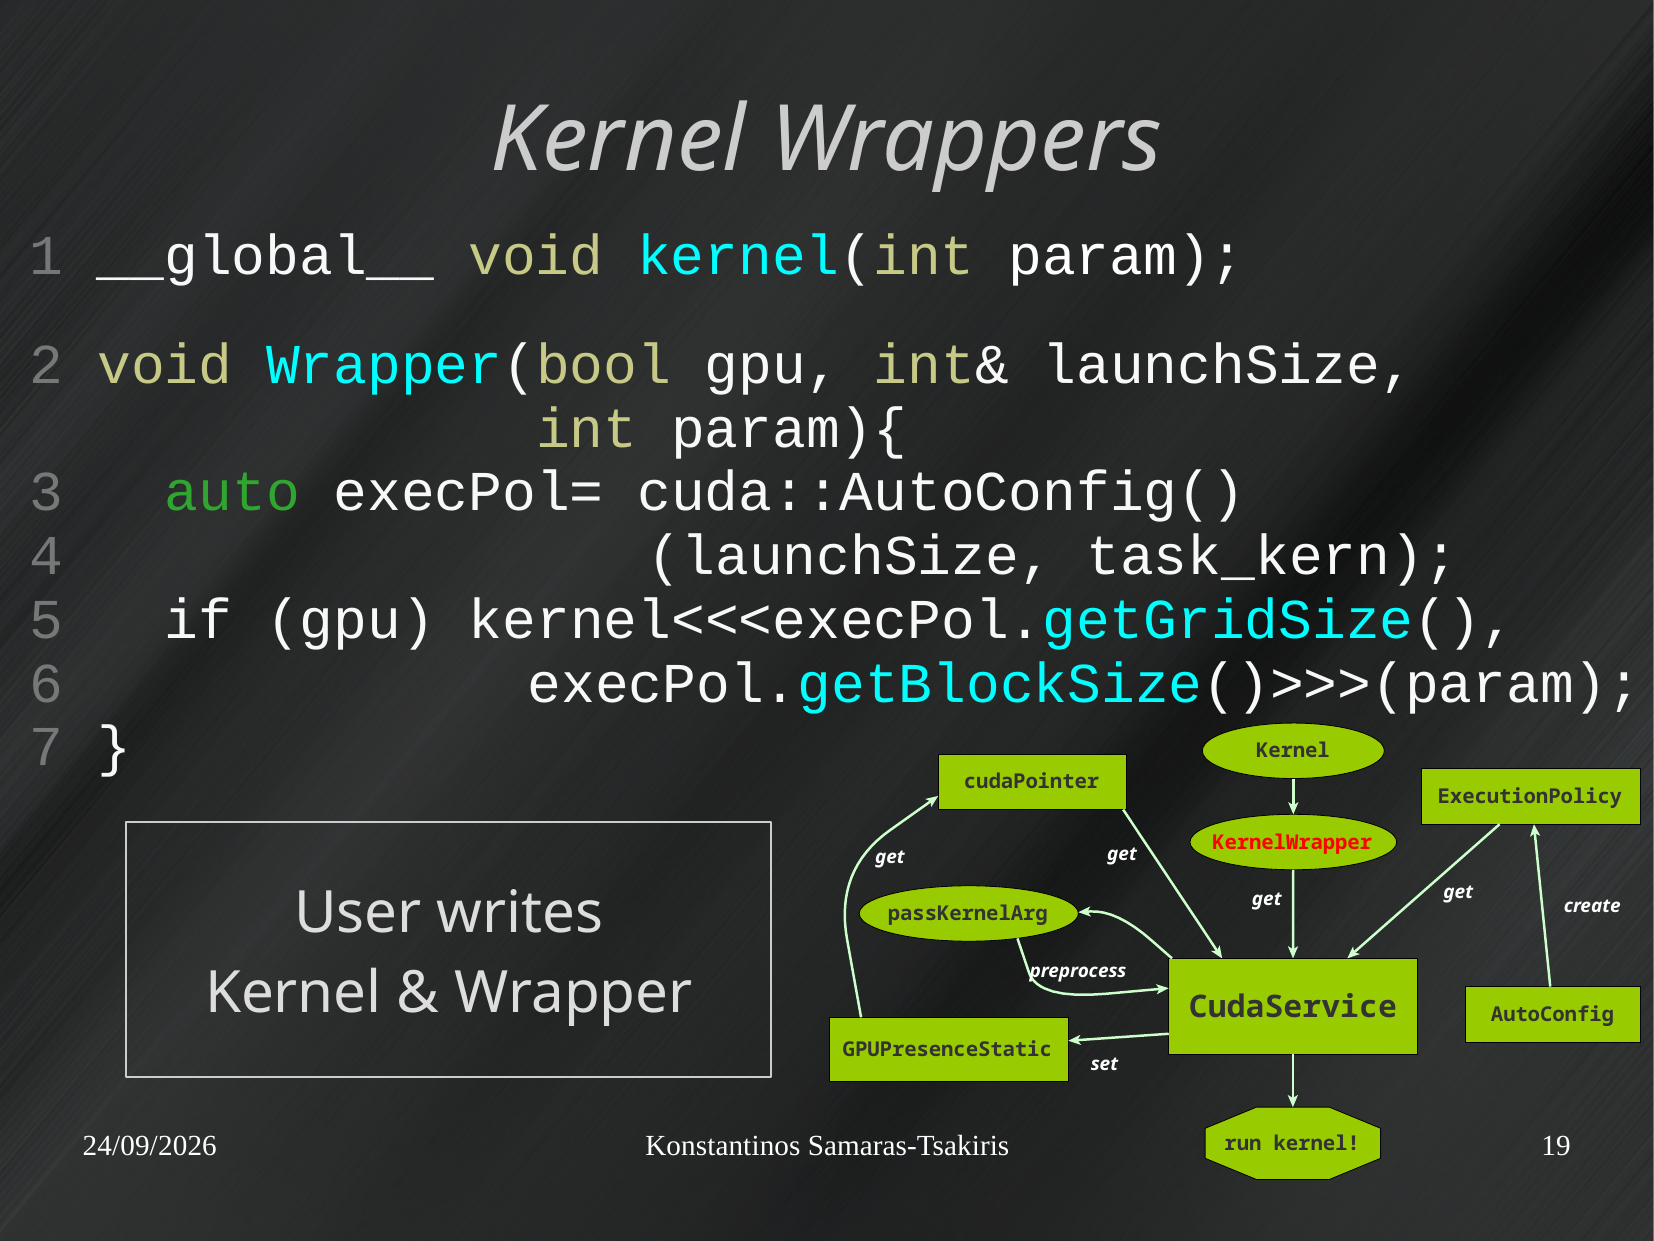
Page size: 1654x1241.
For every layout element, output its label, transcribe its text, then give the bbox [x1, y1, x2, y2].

text_box 1 __global__ void kernel(int param); [14, 220, 1654, 368]
list User writes Kernel & Wrapper [126, 822, 772, 1078]
picture [0, 0, 1654, 1241]
text_box 2 void Wrapper(bool gpu, int& launchSize, int param){ 3 auto execPol= cuda::AutoConfig() 4 (launchSize, task_kern); 5 if (gpu) kernel<<<execPol.getGridSize(), 6 execPol.getBlockSize()>>>(param); 7 } [15, 368, 1654, 792]
title Kernel Wrappers [82, 31, 1571, 220]
